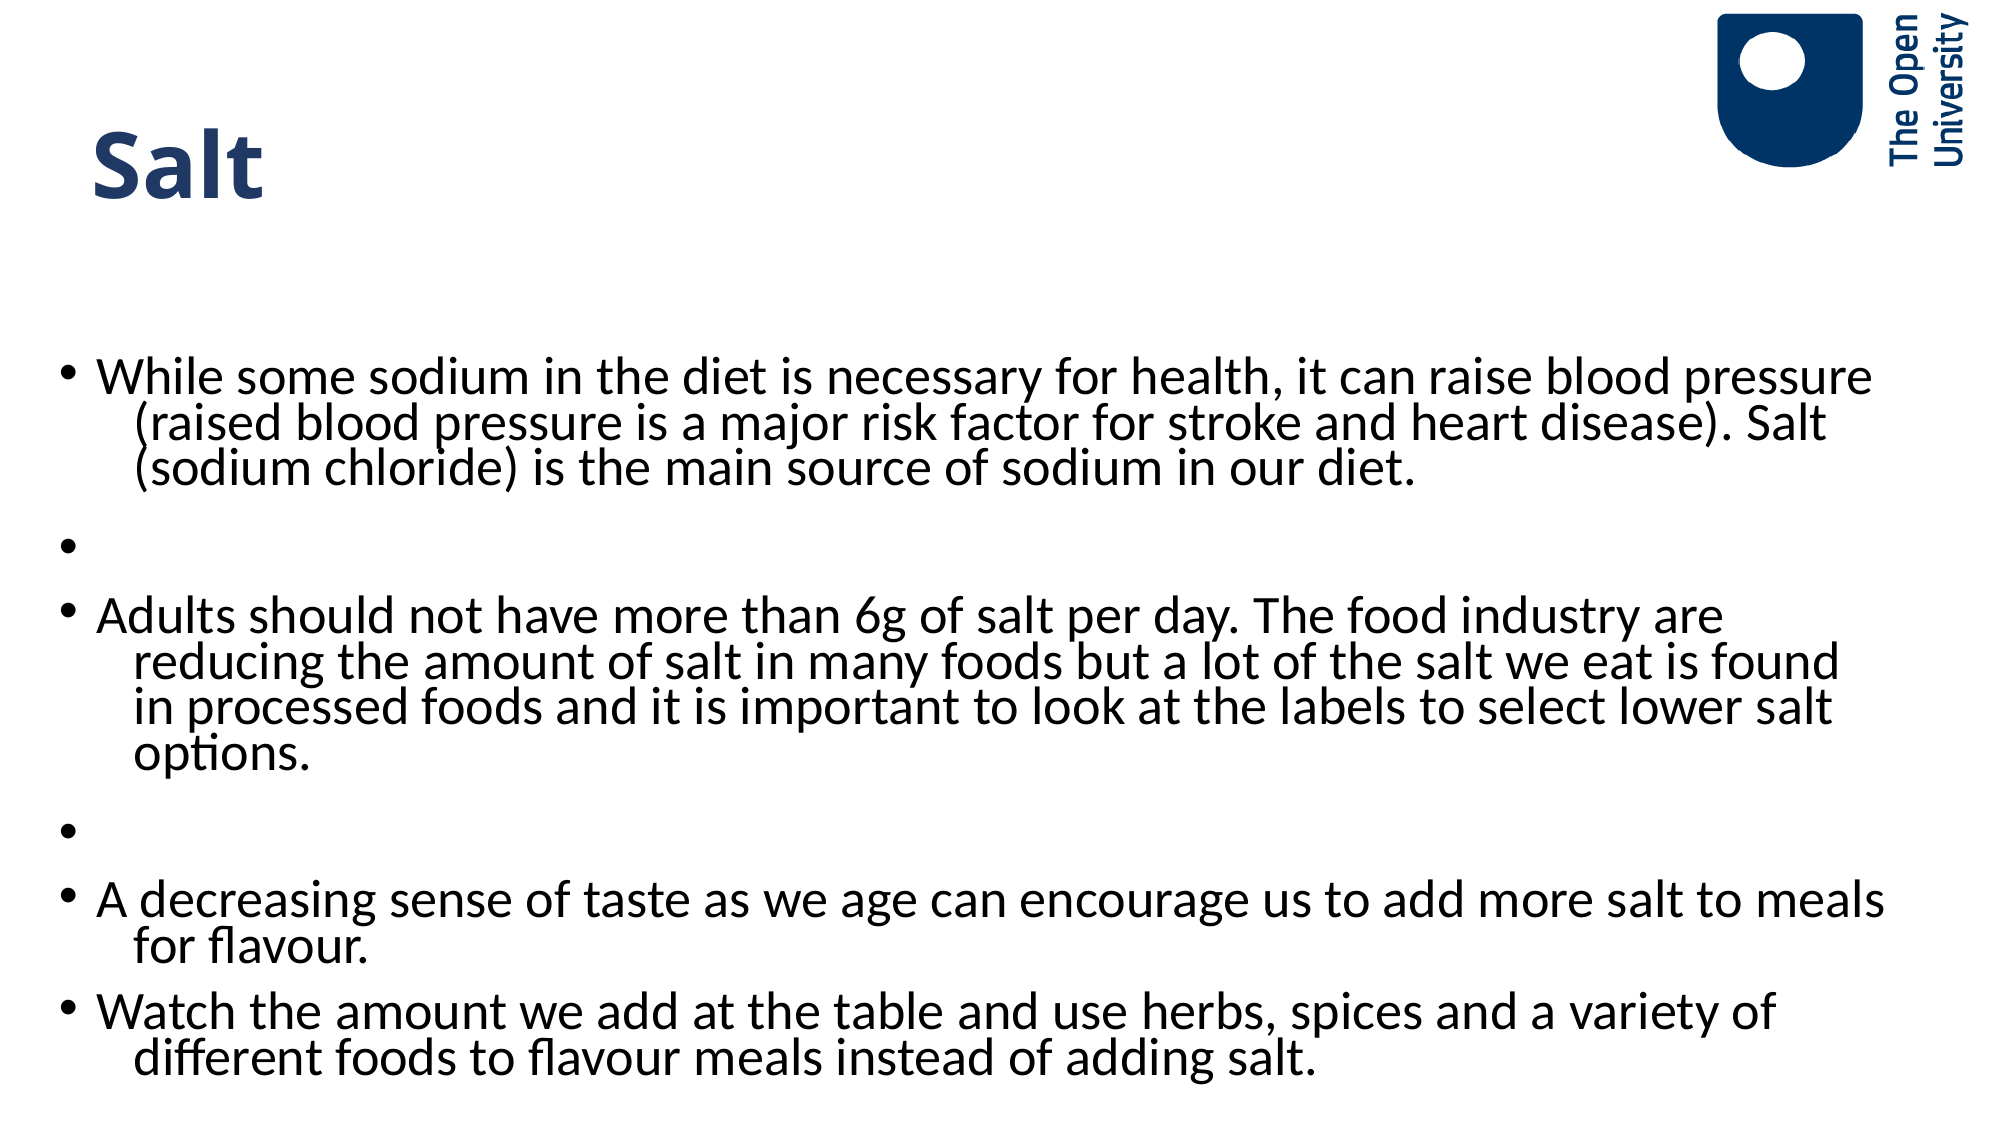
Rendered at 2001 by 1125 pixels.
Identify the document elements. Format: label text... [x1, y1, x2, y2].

picture [1716, 10, 1971, 170]
list While some sodium in the diet is necessary for health, it can raise blood pressure (raised blood pressure is a major risk factor for stroke and heart disease). Salt (sodium chloride) is the main source of sodium in our diet. Adults should not have more than 6g of salt per day. The food industry are reducing the amount of salt in many foods but a lot of the salt we eat is found in processed foods and it is important to look at the labels to select lower salt options. A decreasing sense of taste as we age can encourage us to add more salt to meals for flavour. Watch the amount we add at the table and use herbs, spices and a variety of different foods to flavour meals instead of adding salt. [43, 350, 1907, 1115]
title Salt [76, 60, 1802, 278]
